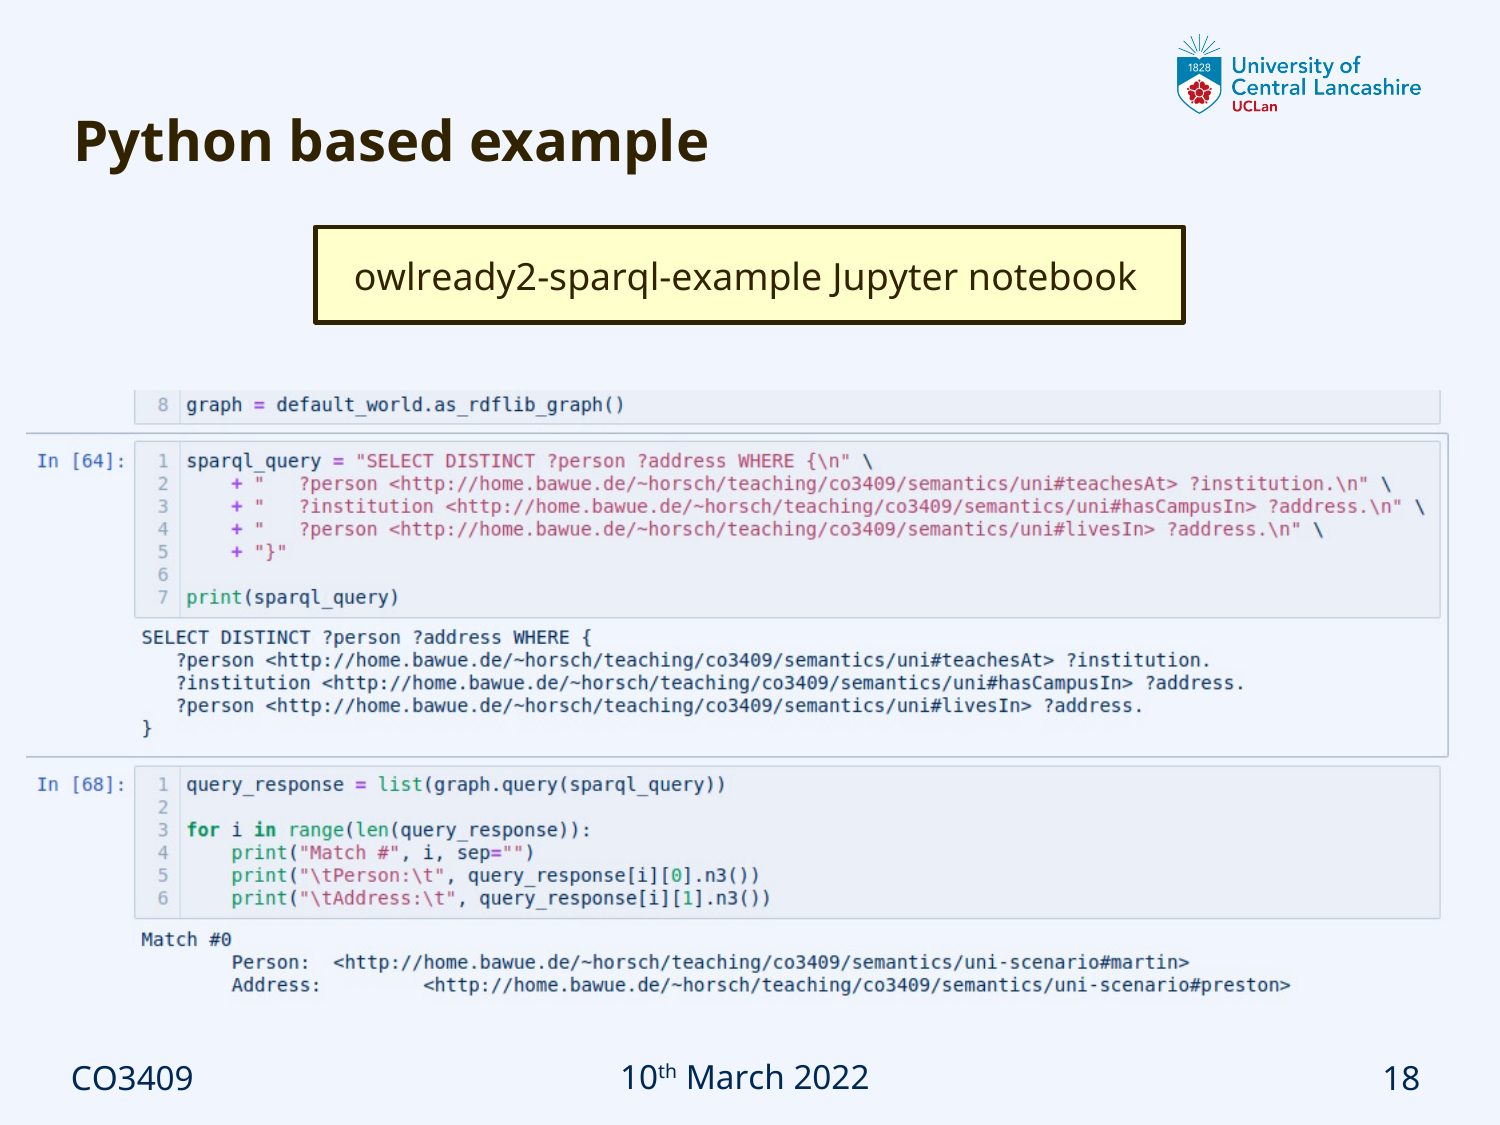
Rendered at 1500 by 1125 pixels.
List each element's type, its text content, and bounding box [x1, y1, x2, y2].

text_box [315, 226, 1184, 323]
picture [26, 390, 1461, 1005]
title Python based example [58, 93, 1475, 186]
text_box owlready2-sparql-example Jupyter notebook [339, 245, 1223, 305]
picture [1177, 34, 1421, 93]
